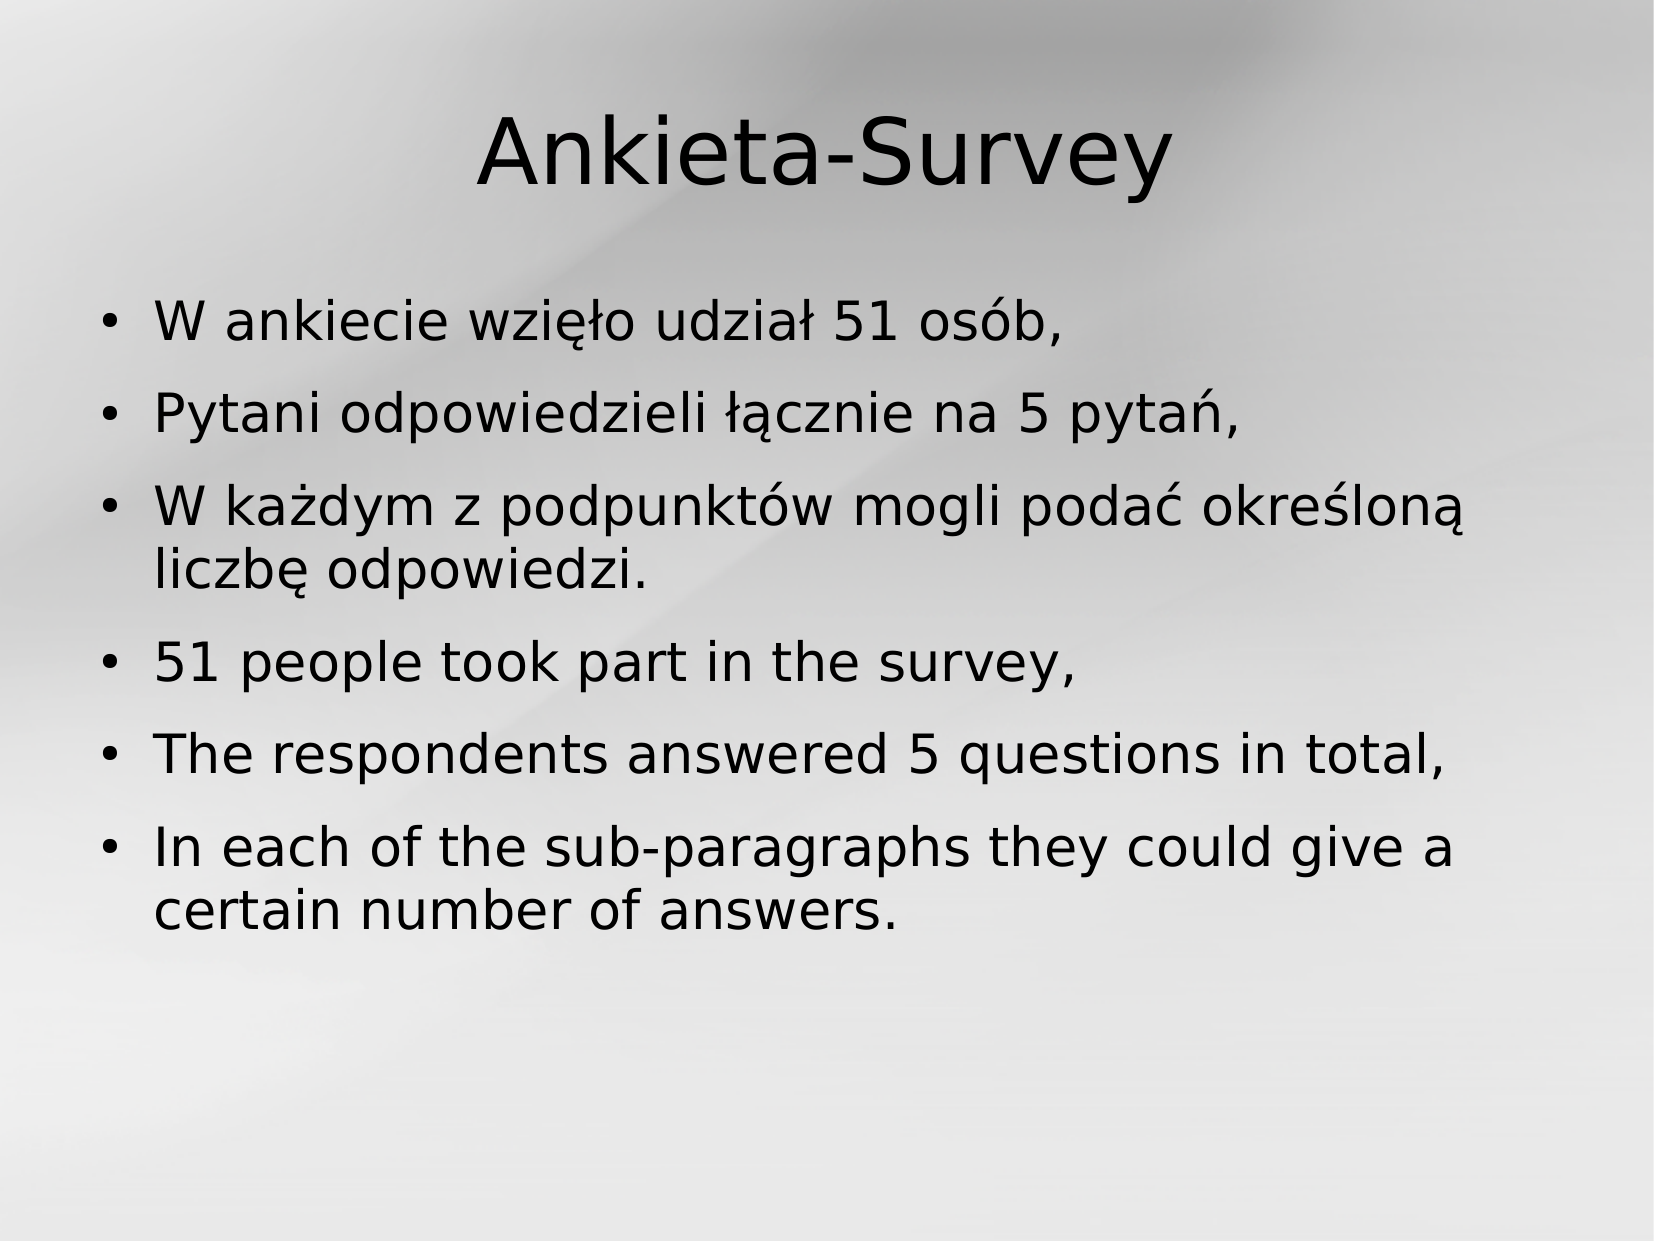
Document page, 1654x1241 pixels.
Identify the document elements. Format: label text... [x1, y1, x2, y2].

title Ankieta-Survey [82, 49, 1571, 257]
picture [0, 0, 1654, 1241]
list W ankiecie wzięło udział 51 osób, Pytani odpowiedzieli łącznie na 5 pytań, W każdym z podpunktów mogli podać określoną liczbę odpowiedzi. 51 people took part in the survey, The respondents answered 5 questions in total, In each of the sub-paragraphs they could give a certain number of answers. [82, 290, 1571, 1109]
